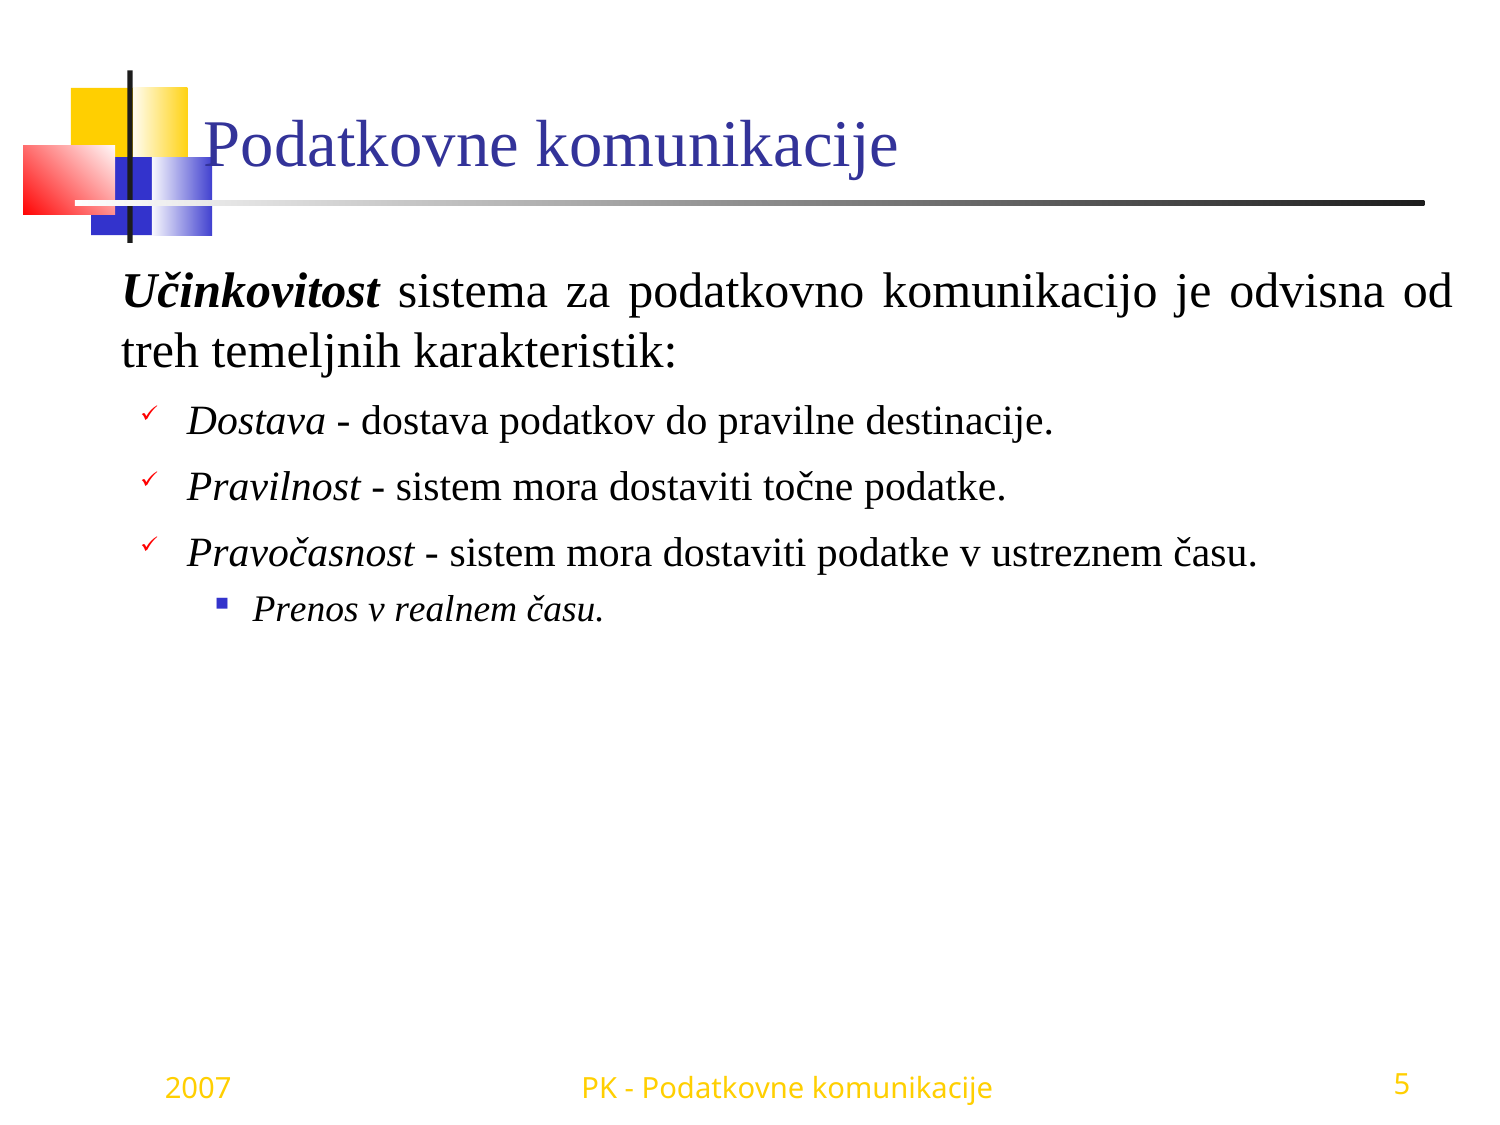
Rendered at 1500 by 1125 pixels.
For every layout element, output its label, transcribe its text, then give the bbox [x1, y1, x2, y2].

text_box PK - Podatkovne komunikacije [549, 1037, 1026, 1113]
text_box <number> [1112, 1037, 1426, 1113]
text_box 2007 [150, 1037, 463, 1113]
list Učinkovitost sistema za podatkovno komunikacijo je odvisna od treh temeljnih karakteristik: Dostava - dostava podatkov do pravilne destinacije. Pravilnost - sistem mora dostaviti točne podatke. Pravočasnost - sistem mora dostaviti podatke v ustreznem času. Prenos v realnem času. [50, 249, 1469, 1007]
title Podatkovne komunikacije [188, 92, 1468, 188]
